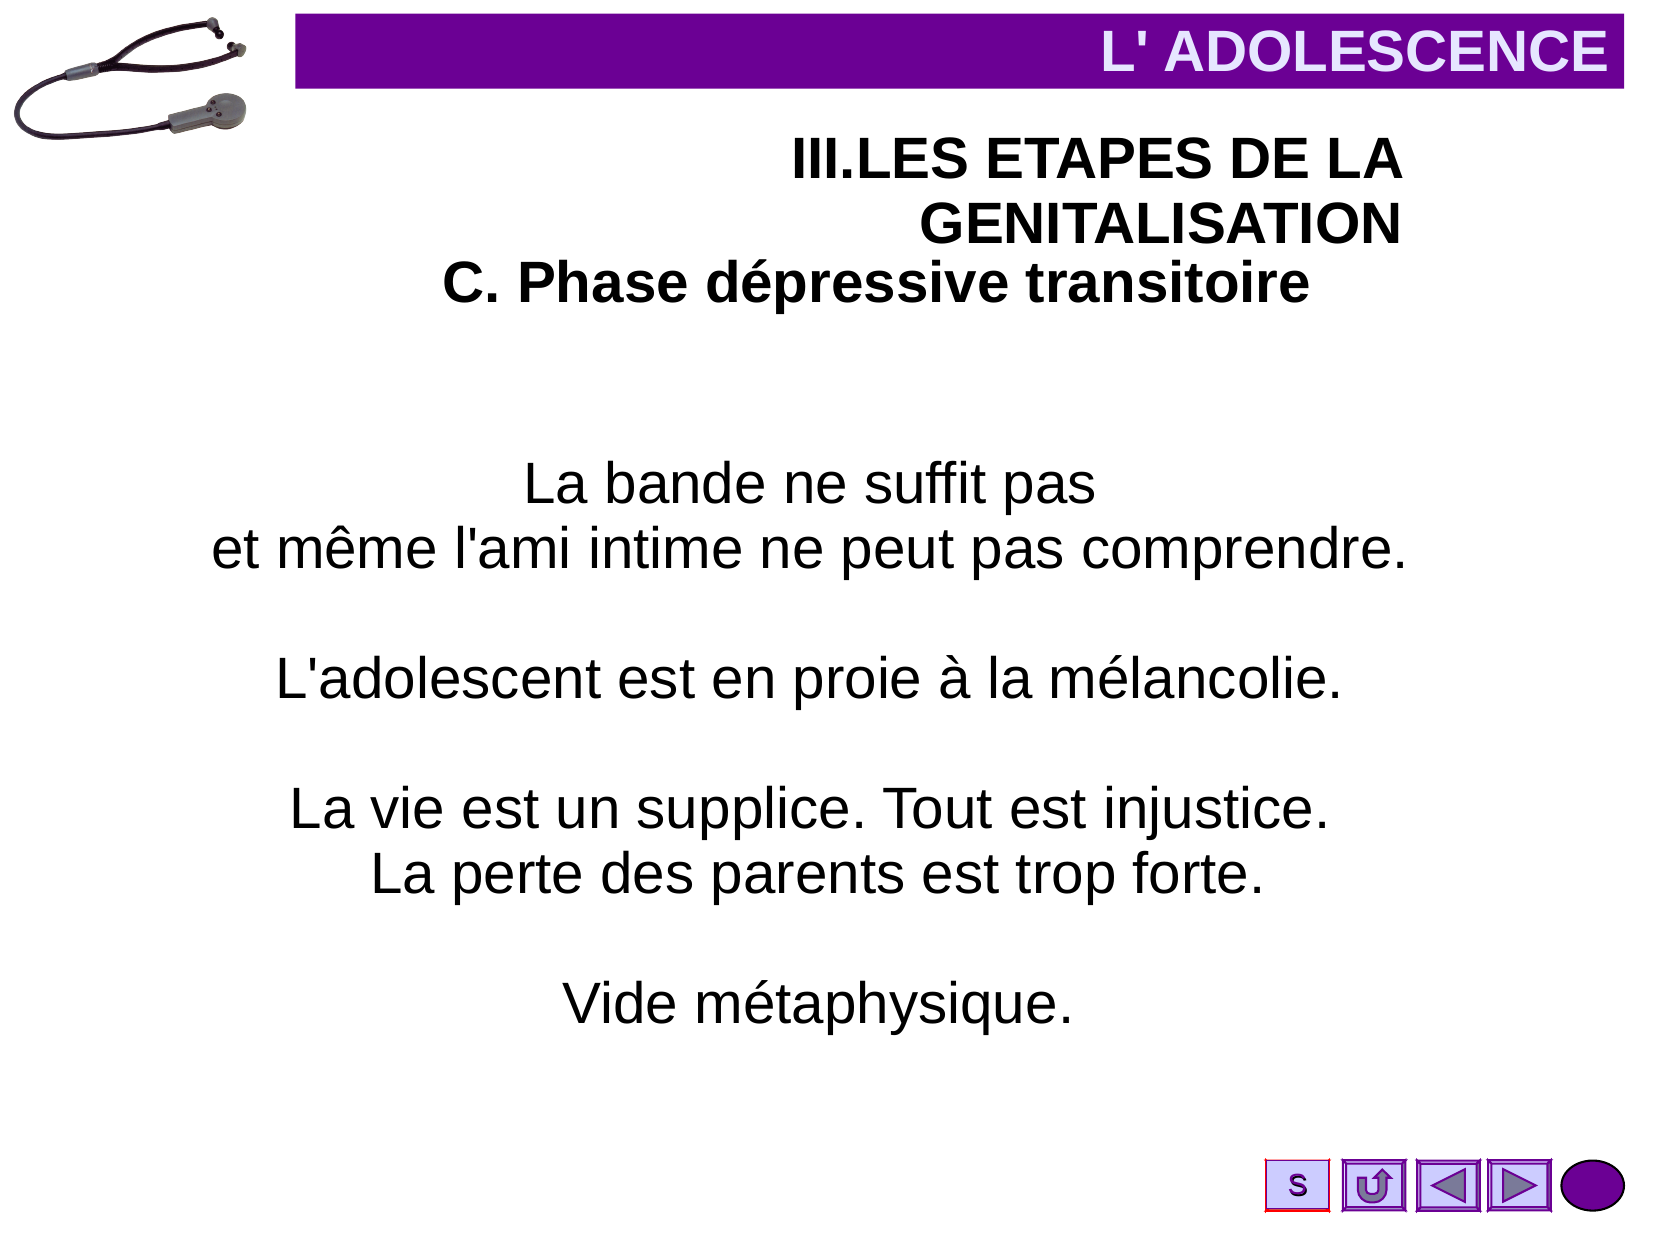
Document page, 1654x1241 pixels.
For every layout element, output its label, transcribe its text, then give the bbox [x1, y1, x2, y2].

text_box La bande ne suffit pas et même l'ami intime ne peut pas comprendre. L'adolescent est en proie à la mélancolie. La vie est un supplice. Tout est injustice. La perte des parents est trop forte. Vide métaphysique. [88, 442, 1549, 1041]
text_box III.LES ETAPES DE LA GENITALISATION [277, 118, 1418, 200]
text_box [1561, 1160, 1625, 1211]
text_box L' ADOLESCENCE [295, 13, 1625, 89]
picture [8, 8, 260, 153]
text_box C. Phase dépressive transitoire [442, 236, 1631, 330]
